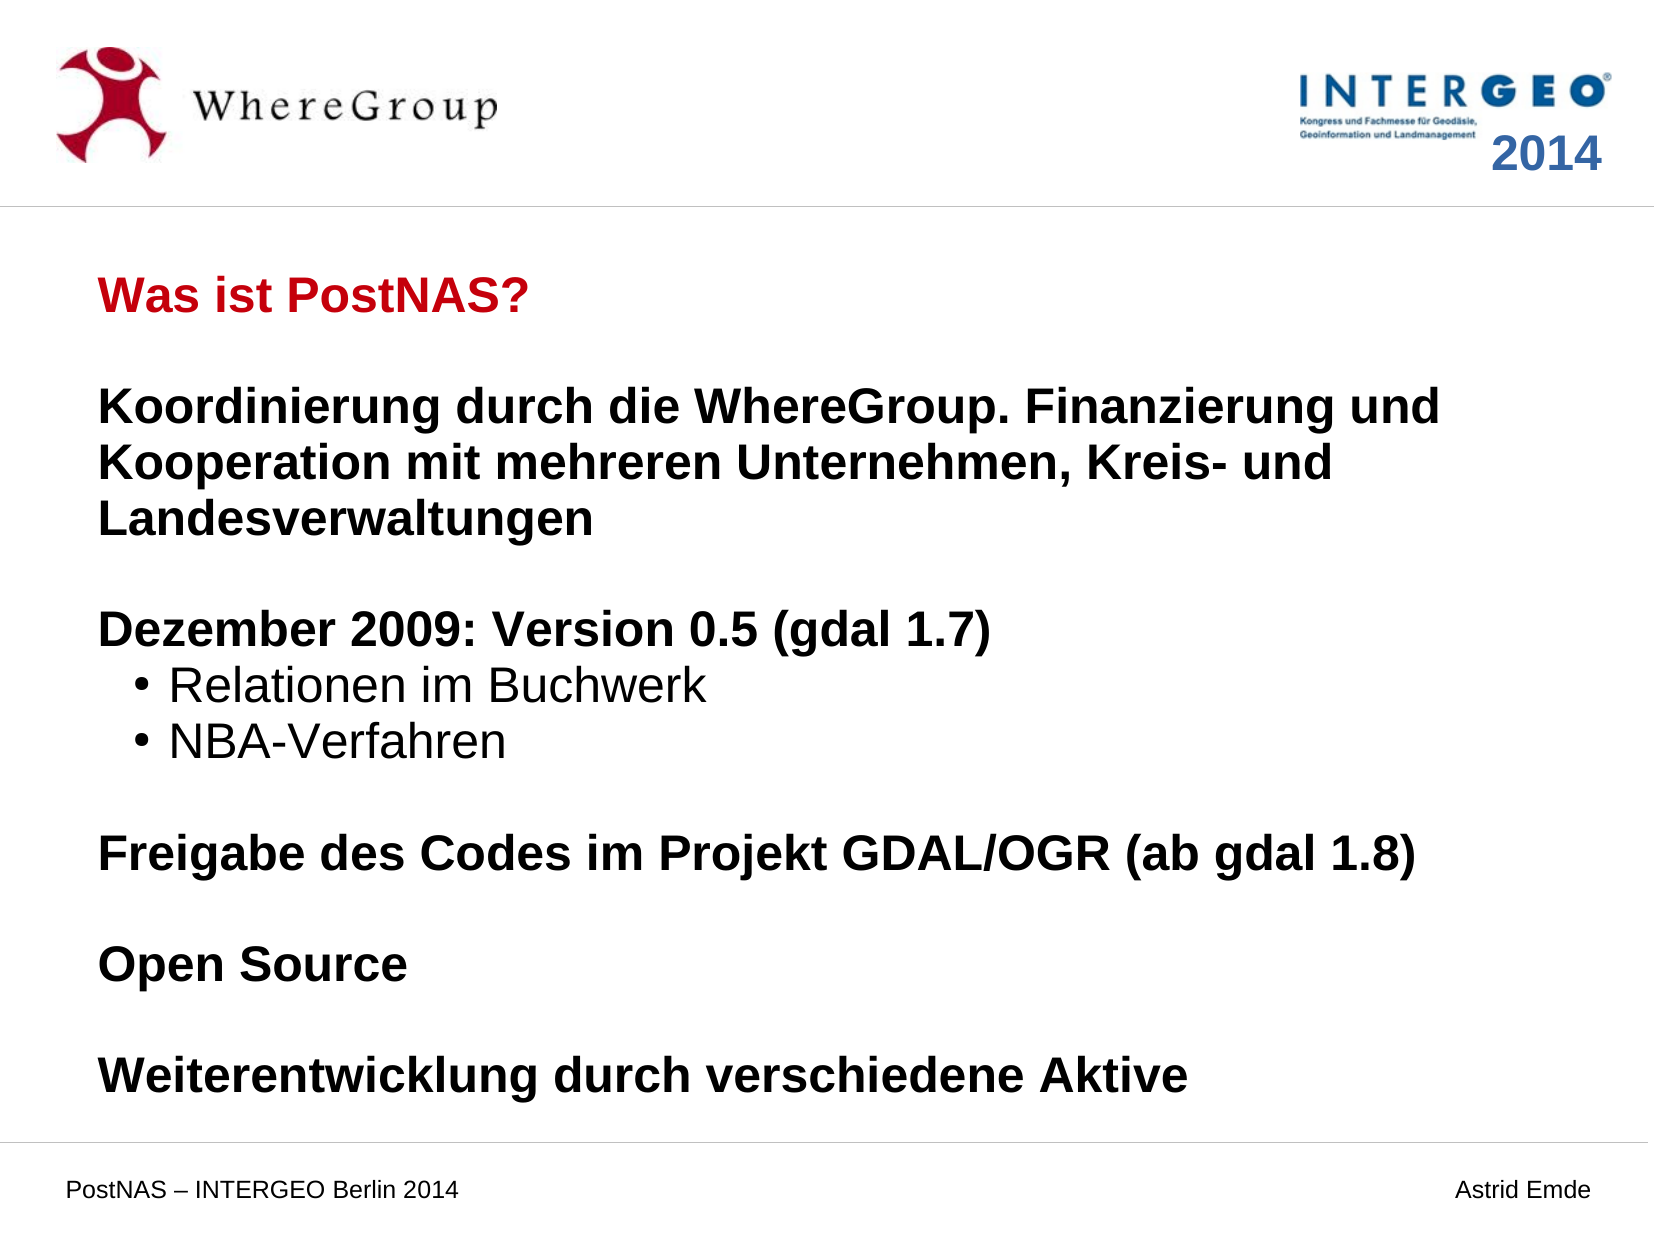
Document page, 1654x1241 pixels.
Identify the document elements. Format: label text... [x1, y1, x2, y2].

picture [56, 47, 497, 163]
picture [1299, 29, 1613, 185]
text_box Was ist PostNAS? Koordinierung durch die WhereGroup. Finanzierung und Kooperation mit mehreren Unternehmen, Kreis- und Landesverwaltungen Dezember 2009: Version 0.5 (gdal 1.7) Relationen im Buchwerk NBA-Verfahren Freigabe des Codes im Projekt GDAL/OGR (ab gdal 1.8) Open Source Weiterentwicklung durch verschiedene Aktive [82, 259, 1595, 1087]
